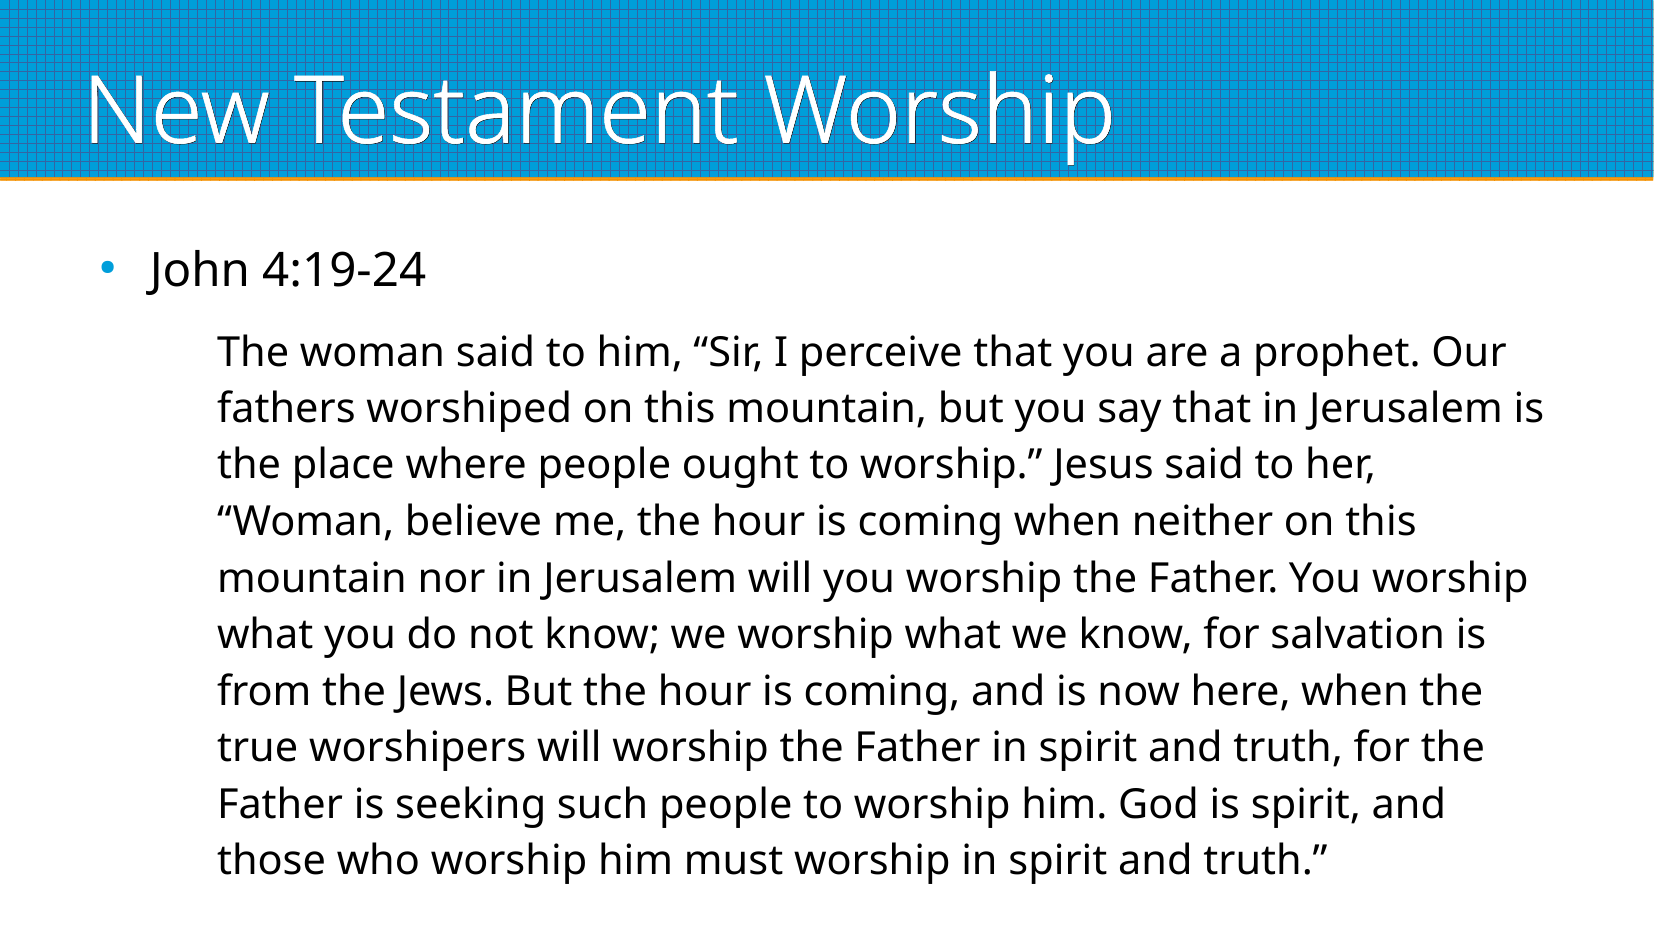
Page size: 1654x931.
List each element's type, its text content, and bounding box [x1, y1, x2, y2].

list John 4:19-24 The woman said to him, “Sir, I perceive that you are a prophet. Our fathers worshiped on this mountain, but you say that in Jerusalem is the place where people ought to worship.” Jesus said to her, “Woman, believe me, the hour is coming when neither on this mountain nor in Jerusalem will you worship the Father. You worship what you do not know; we worship what we know, for salvation is from the Jews. But the hour is coming, and is now here, when the true worshipers will worship the Father in spirit and truth, for the Father is seeking such people to worship him. God is spirit, and those who worship him must worship in spirit and truth.” [82, 236, 1563, 901]
title New Testament Worship [82, 14, 1571, 171]
